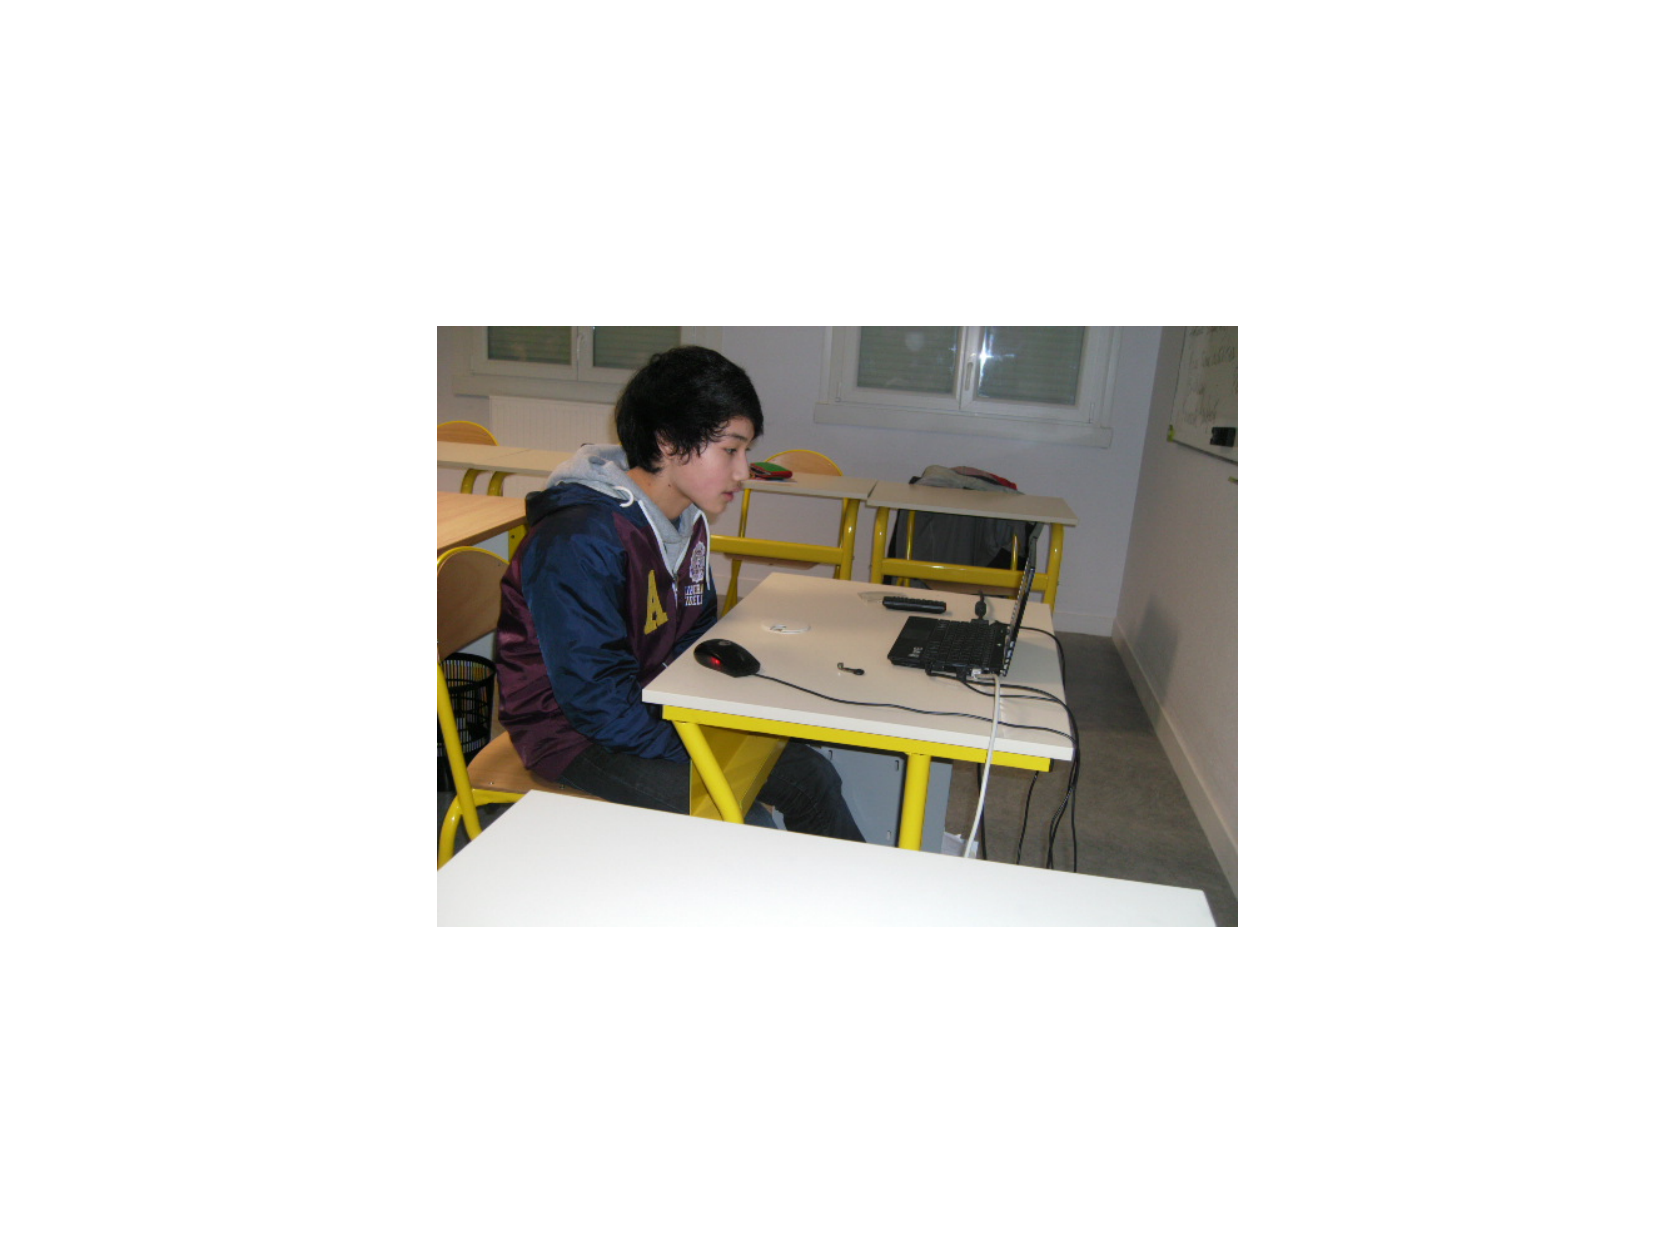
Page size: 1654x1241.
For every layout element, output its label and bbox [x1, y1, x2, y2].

picture [437, 326, 1238, 927]
